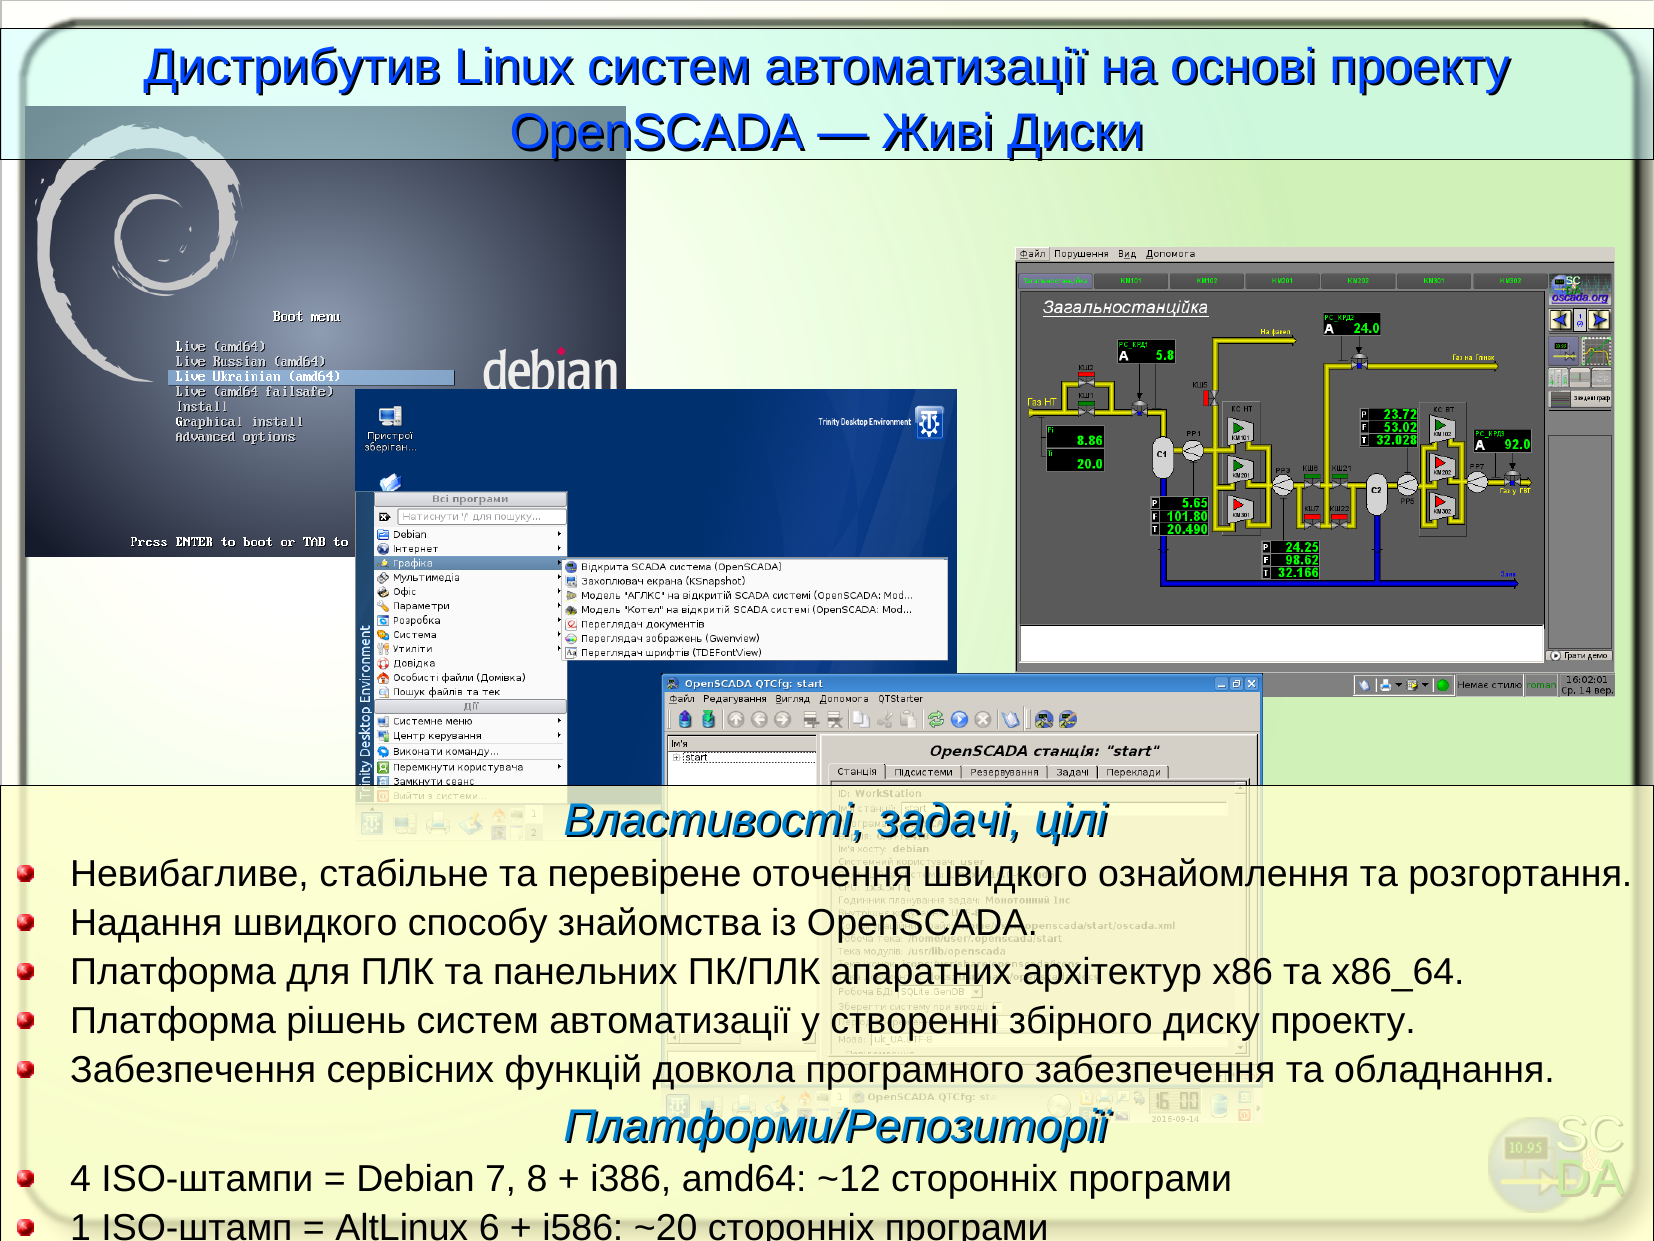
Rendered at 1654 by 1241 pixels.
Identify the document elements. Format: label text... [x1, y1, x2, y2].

picture [25, 160, 1615, 785]
title Дистрибутив Linux систем автоматизації на основі проекту OpenSCADA — Живі Диски [0, 33, 1654, 155]
list Властивості, задачі, цілі Невибагливе, стабільне та перевірене оточення швидкого ознайомлення та розгортання. Надання швидкого способу знайомства із OpenSCADA. Платформа для ПЛК та панельних ПК/ПЛК апаратних архітектур x86 та x86_64. Платформа рішень систем автоматизації у створенні збірного диску проекту. Забезпечення сервісних функцій довкола програмного забезпечення та обладнання. Платформи/Репозиторії 4 ISO-штампи = Debian 7, 8 + i386, amd64: ~12 сторонніх програми 1 ISO-штамп = AltLinux 6 + i586: ~20 сторонніх програми [0, 785, 1654, 1241]
